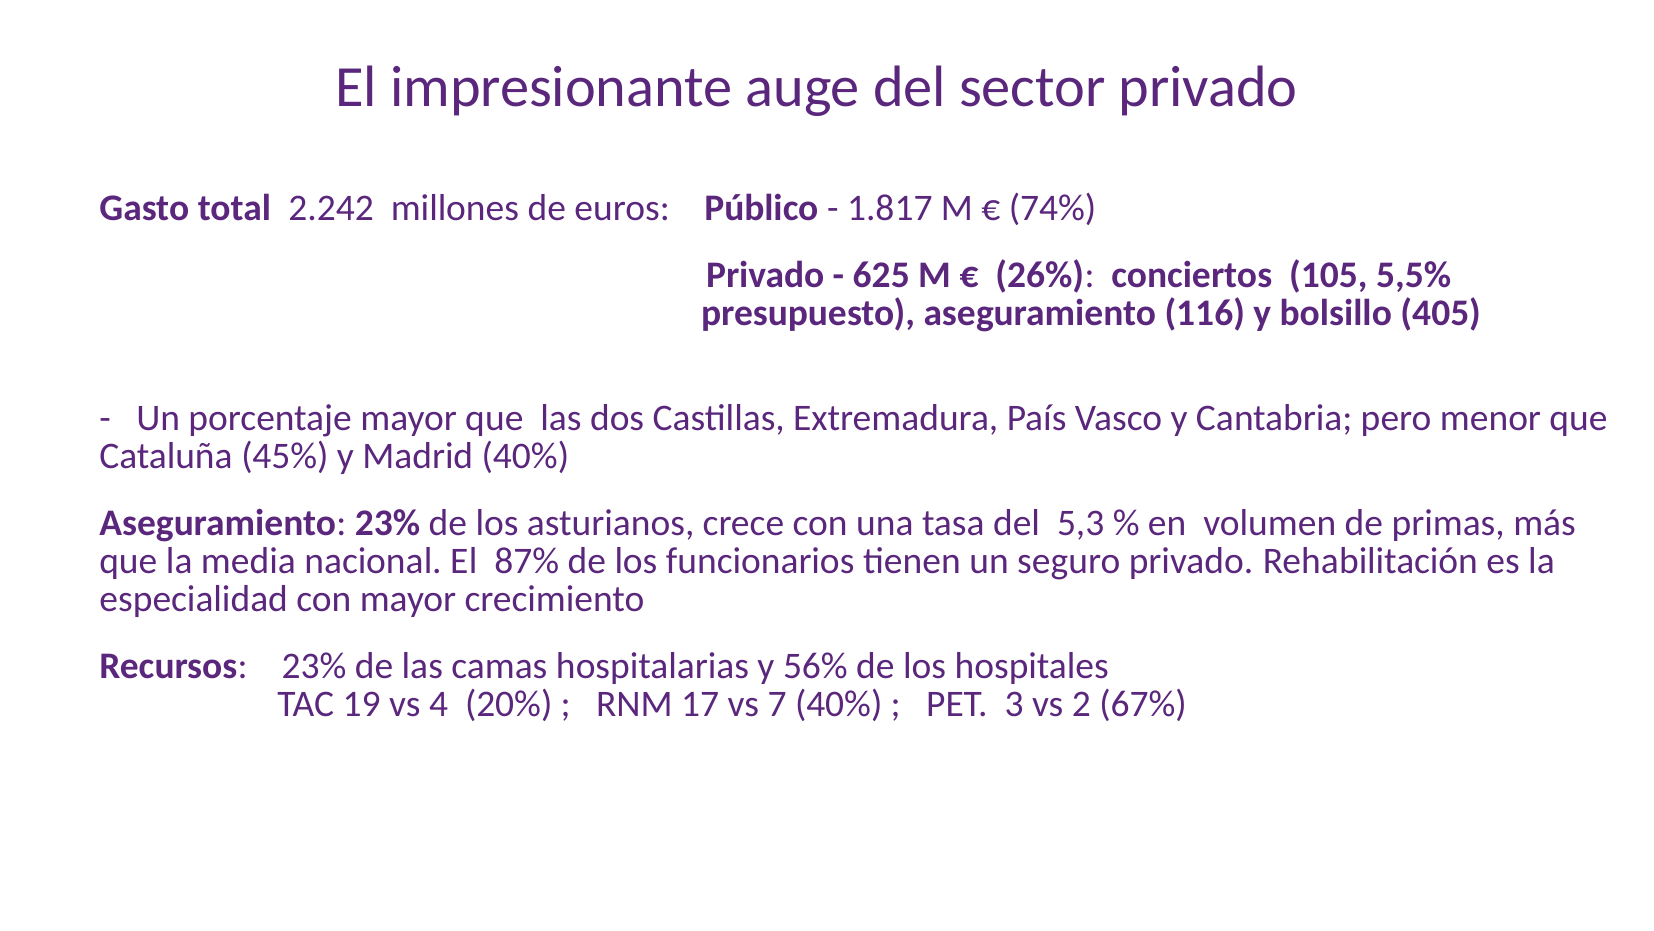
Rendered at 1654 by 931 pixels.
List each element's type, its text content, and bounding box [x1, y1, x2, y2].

list Gasto total 2.242 millones de euros: Público - 1.817 M € (74%) Privado - 625 M € (26%): conciertos (105, 5,5% presupuesto), aseguramiento (116) y bolsillo (405) - Un porcentaje mayor que las dos Castillas, Extremadura, País Vasco y Cantabria; pero menor que Cataluña (45%) y Madrid (40%) Aseguramiento: 23% de los asturianos, crece con una tasa del 5,3 % en volumen de primas, más que la media nacional. El 87% de los funcionarios tienen un seguro privado. Rehabilitación es la especialidad con mayor crecimiento Recursos: 23% de las camas hospitalarias y 56% de los hospitales TAC 19 vs 4 (20%) ; RNM 17 vs 7 (40%) ; PET. 3 vs 2 (67%) [99, 192, 1625, 916]
title El impresionante auge del sector privado [82, 37, 1551, 148]
